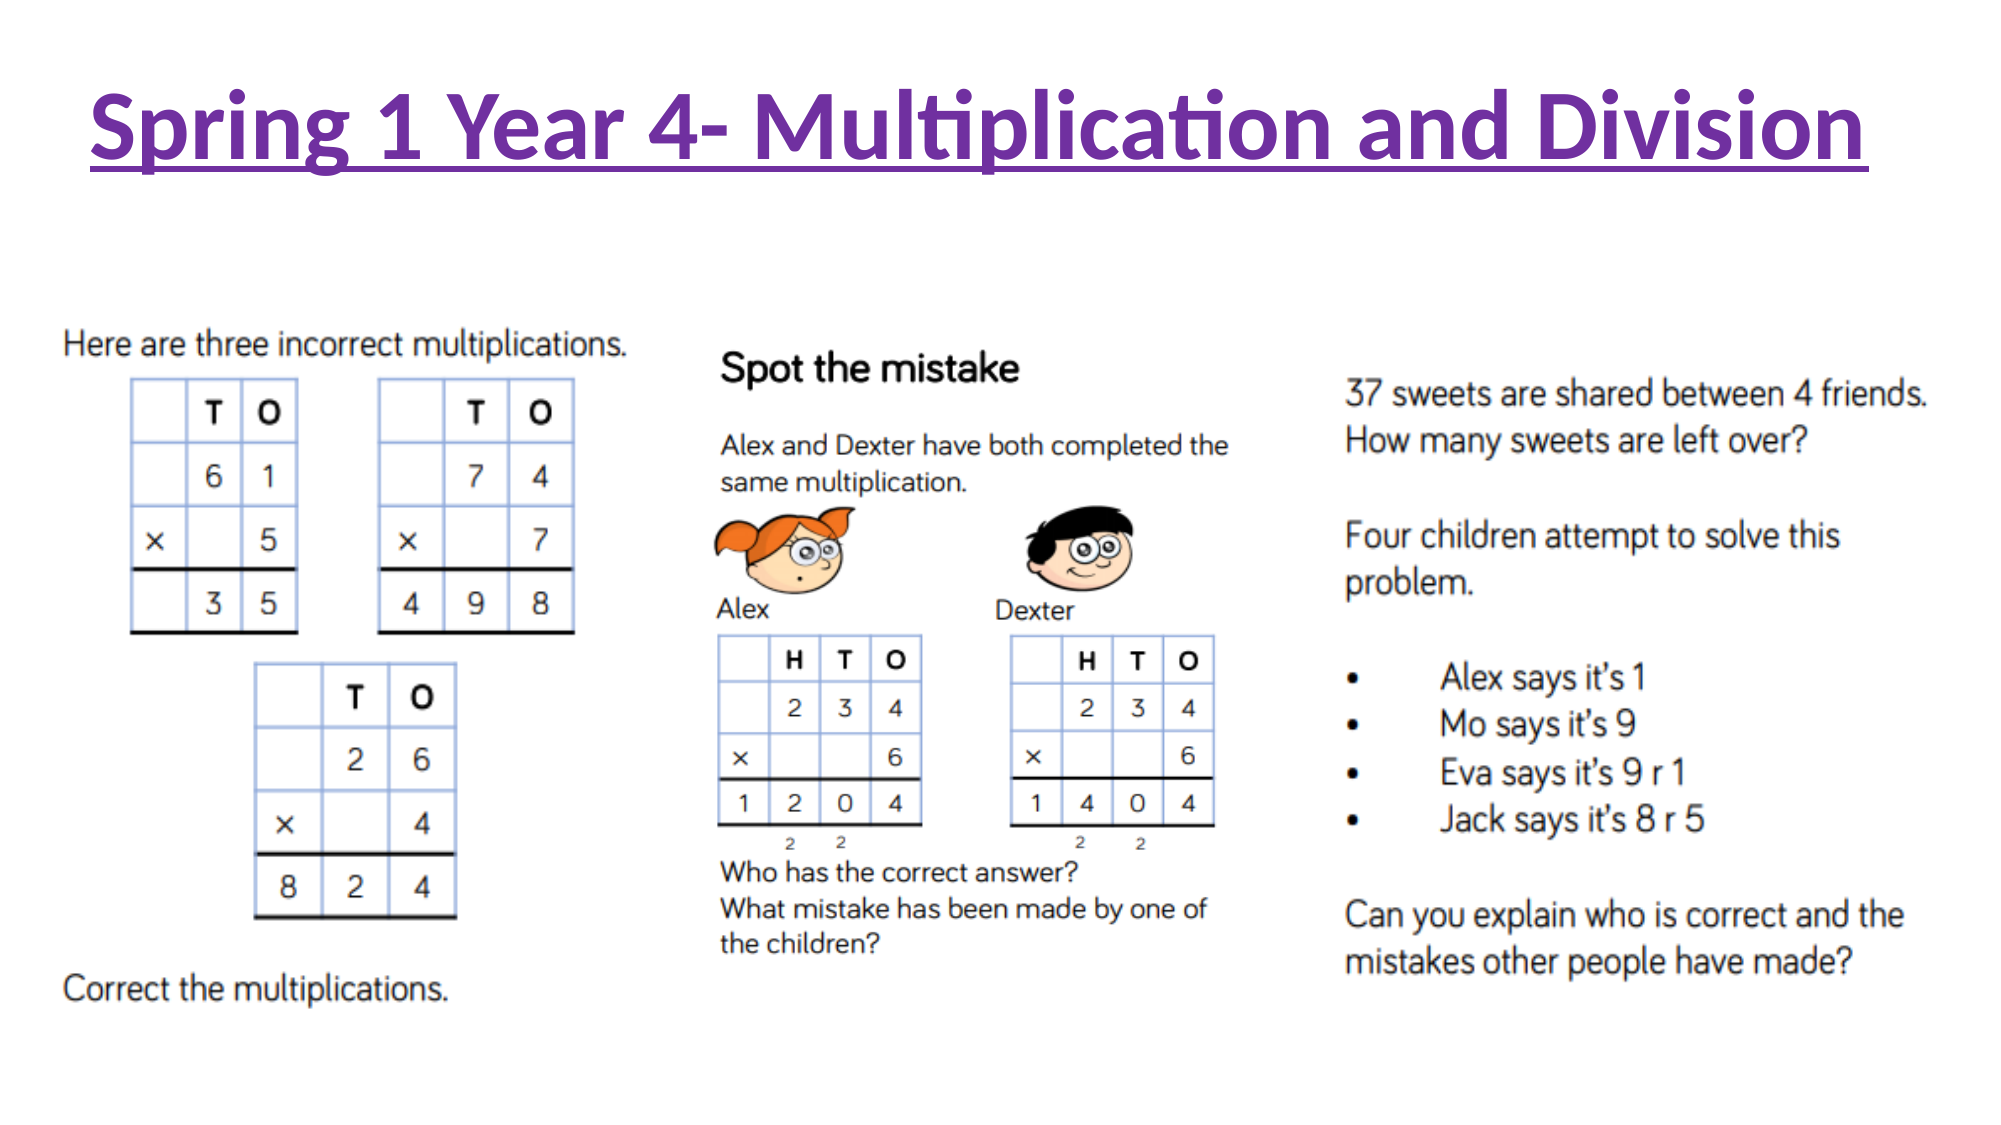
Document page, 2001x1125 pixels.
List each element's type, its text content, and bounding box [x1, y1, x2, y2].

picture [711, 339, 1247, 988]
picture [54, 317, 648, 1048]
picture [1336, 370, 1946, 996]
text_box Spring 1 Year 4- Multiplication and Division [69, 65, 1889, 189]
